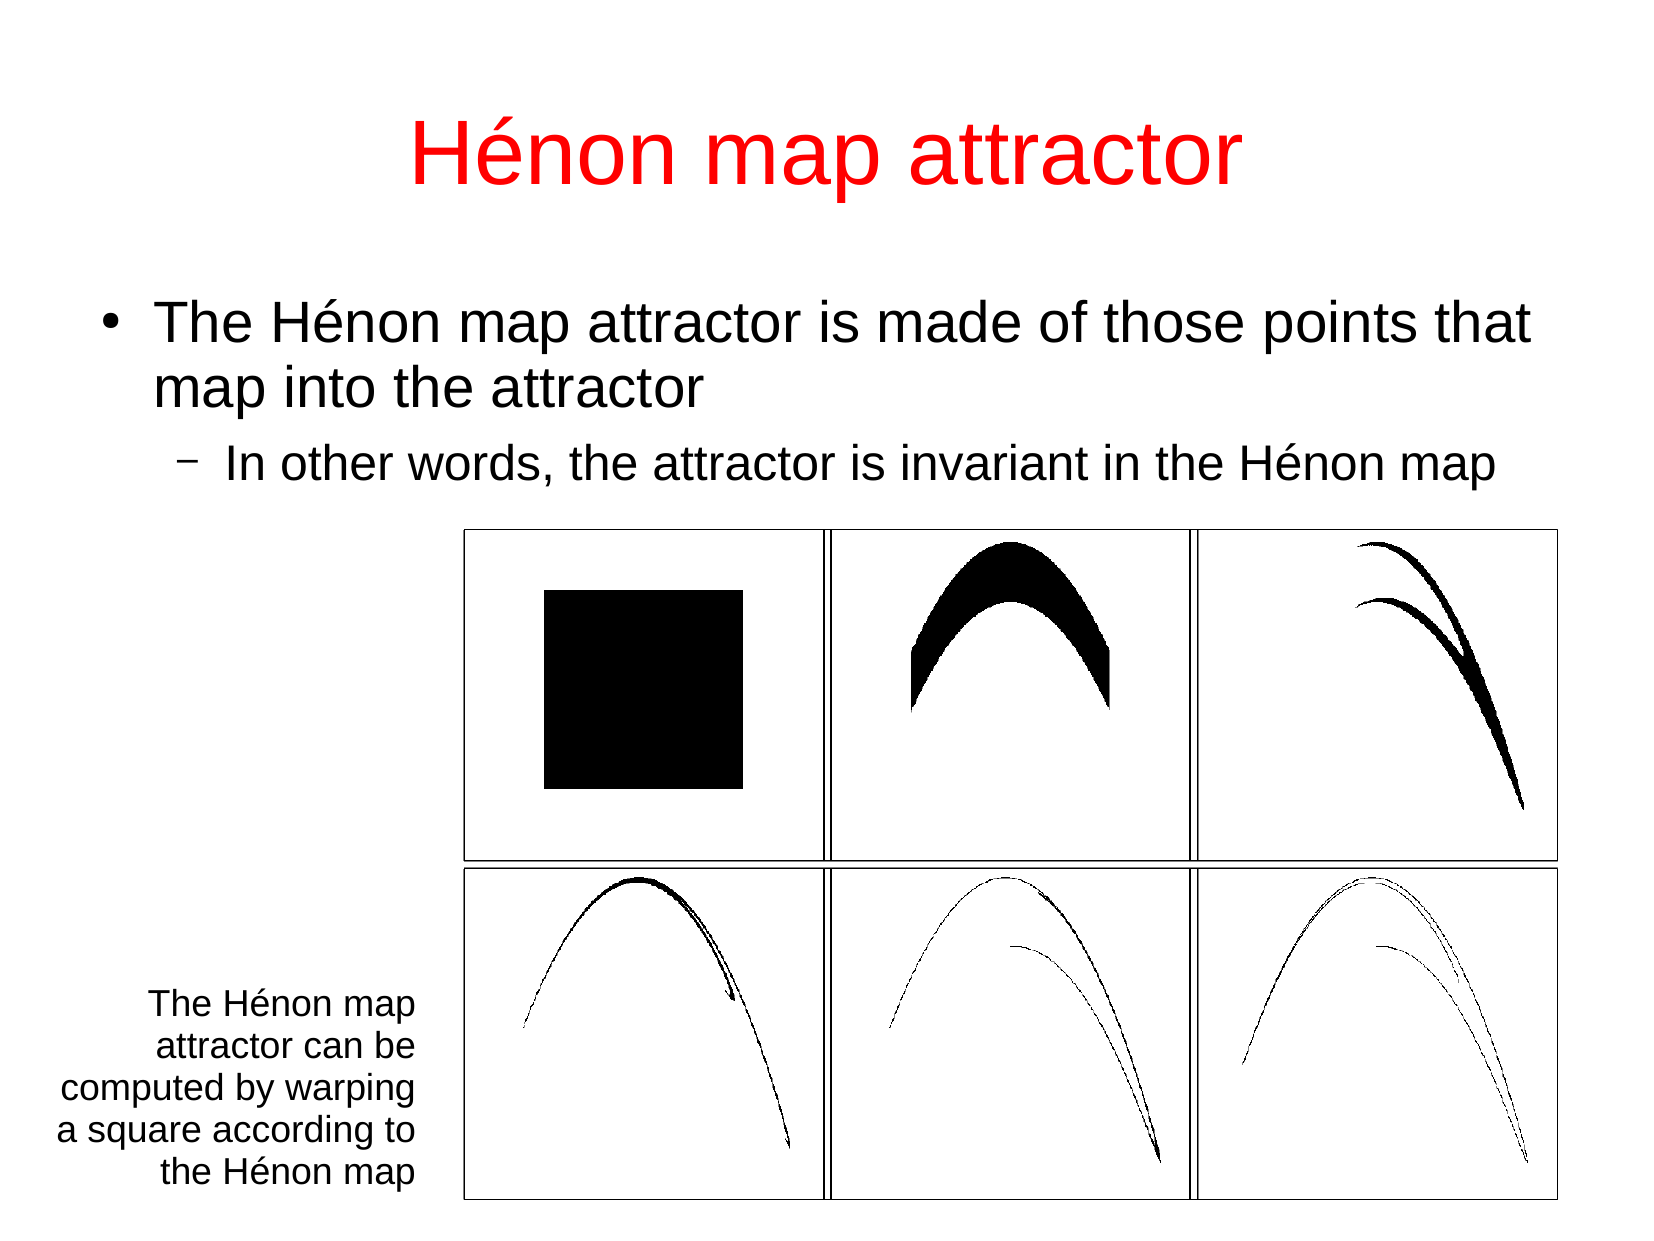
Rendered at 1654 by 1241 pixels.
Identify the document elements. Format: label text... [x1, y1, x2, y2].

text_box The Hénon map attractor can be computed by warping a square according to the Hénon map [41, 975, 451, 1201]
list The Hénon map attractor is made of those points that map into the attractor In other words, the attractor is invariant in the Hénon map [82, 290, 1571, 975]
picture [375, 525, 1646, 1205]
title Hénon map attractor [82, 49, 1571, 257]
